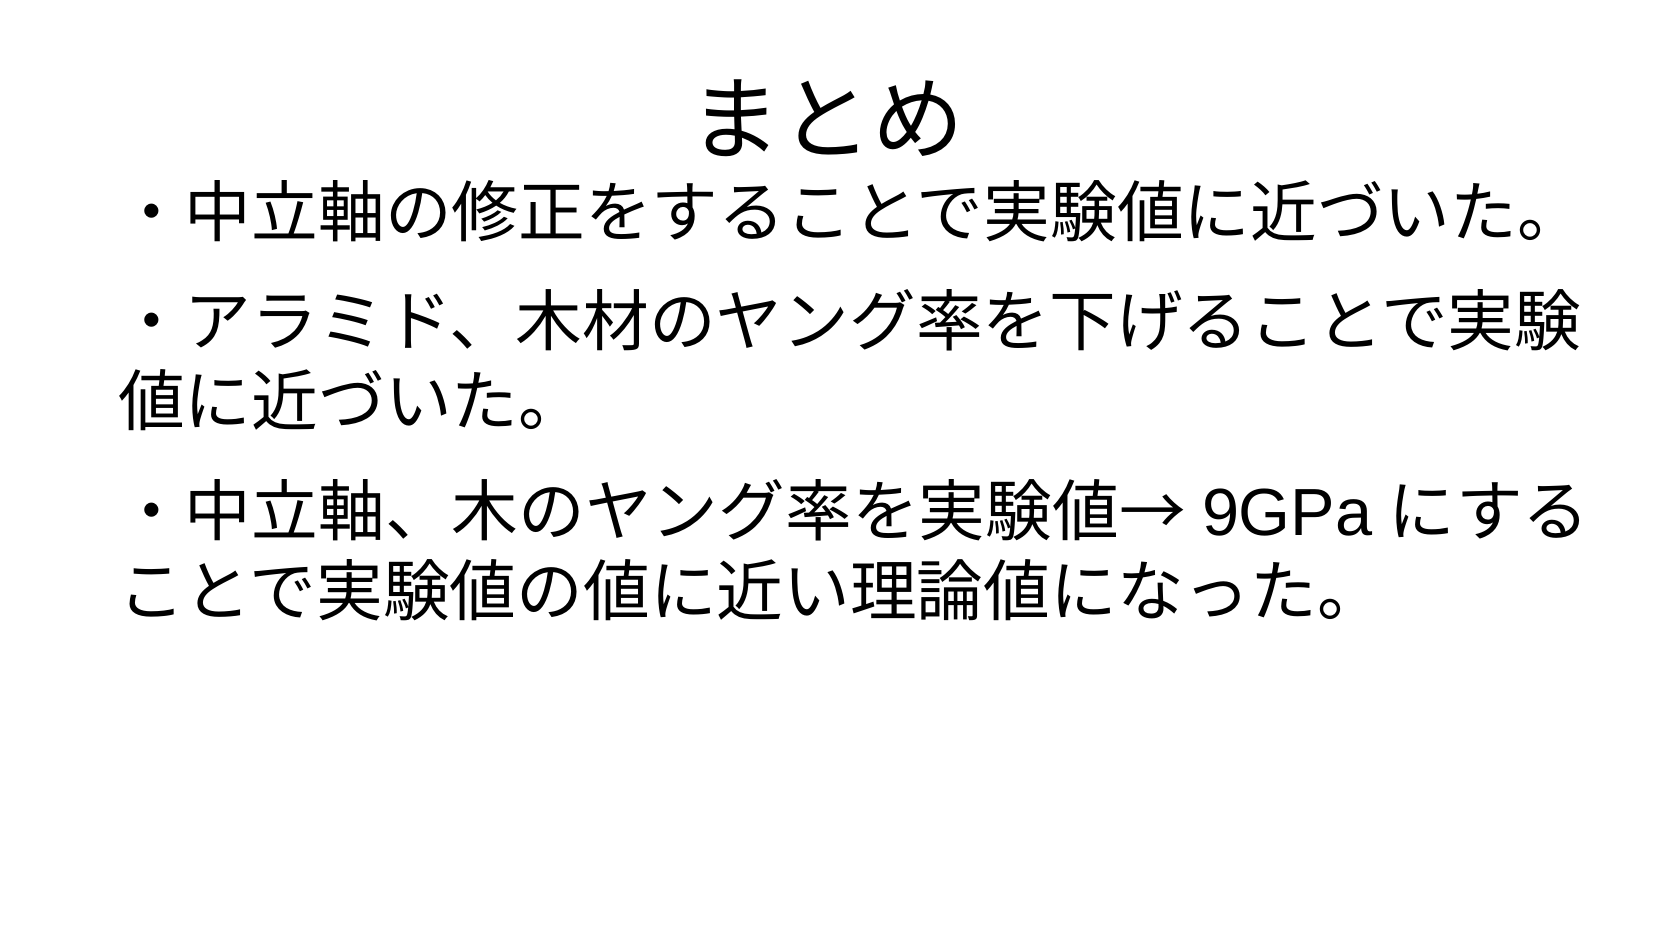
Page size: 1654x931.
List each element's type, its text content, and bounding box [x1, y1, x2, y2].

list ・中立軸の修正をすることで実験値に近づいた。 ・アラミド、木材のヤング率を下げることで実験値に近づいた。 ・中立軸、木のヤング率を実験値→9GPaにすることで実験値の値に近い理論値になった。 [118, 169, 1607, 709]
title まとめ [82, 38, 1571, 194]
